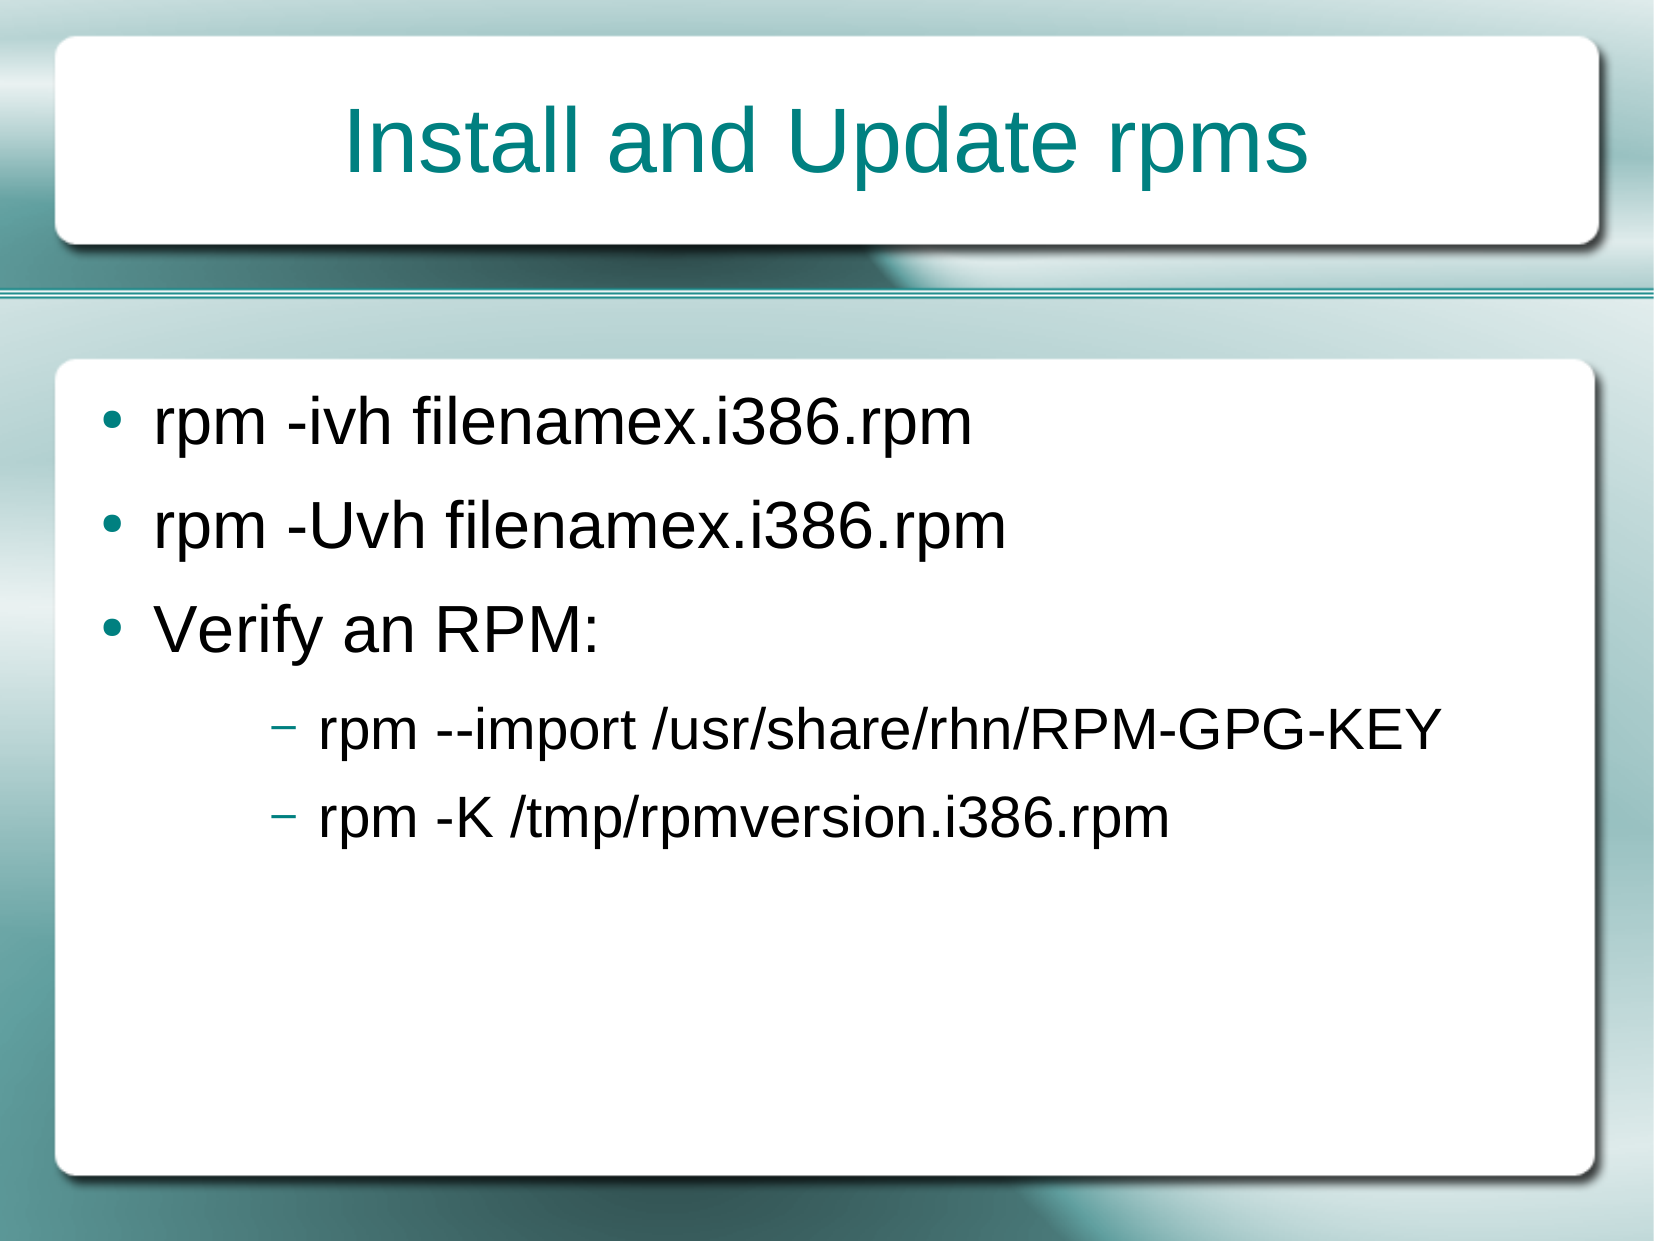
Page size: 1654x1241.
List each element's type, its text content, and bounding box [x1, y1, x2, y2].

picture [0, 0, 1654, 1241]
list rpm -ivh filenamex.i386.rpm rpm -Uvh filenamex.i386.rpm Verify an RPM: rpm --import /usr/share/rhn/RPM-GPG-KEY rpm -K /tmp/rpmversion.i386.rpm [82, 383, 1571, 1019]
title Install and Update rpms [82, 45, 1571, 238]
